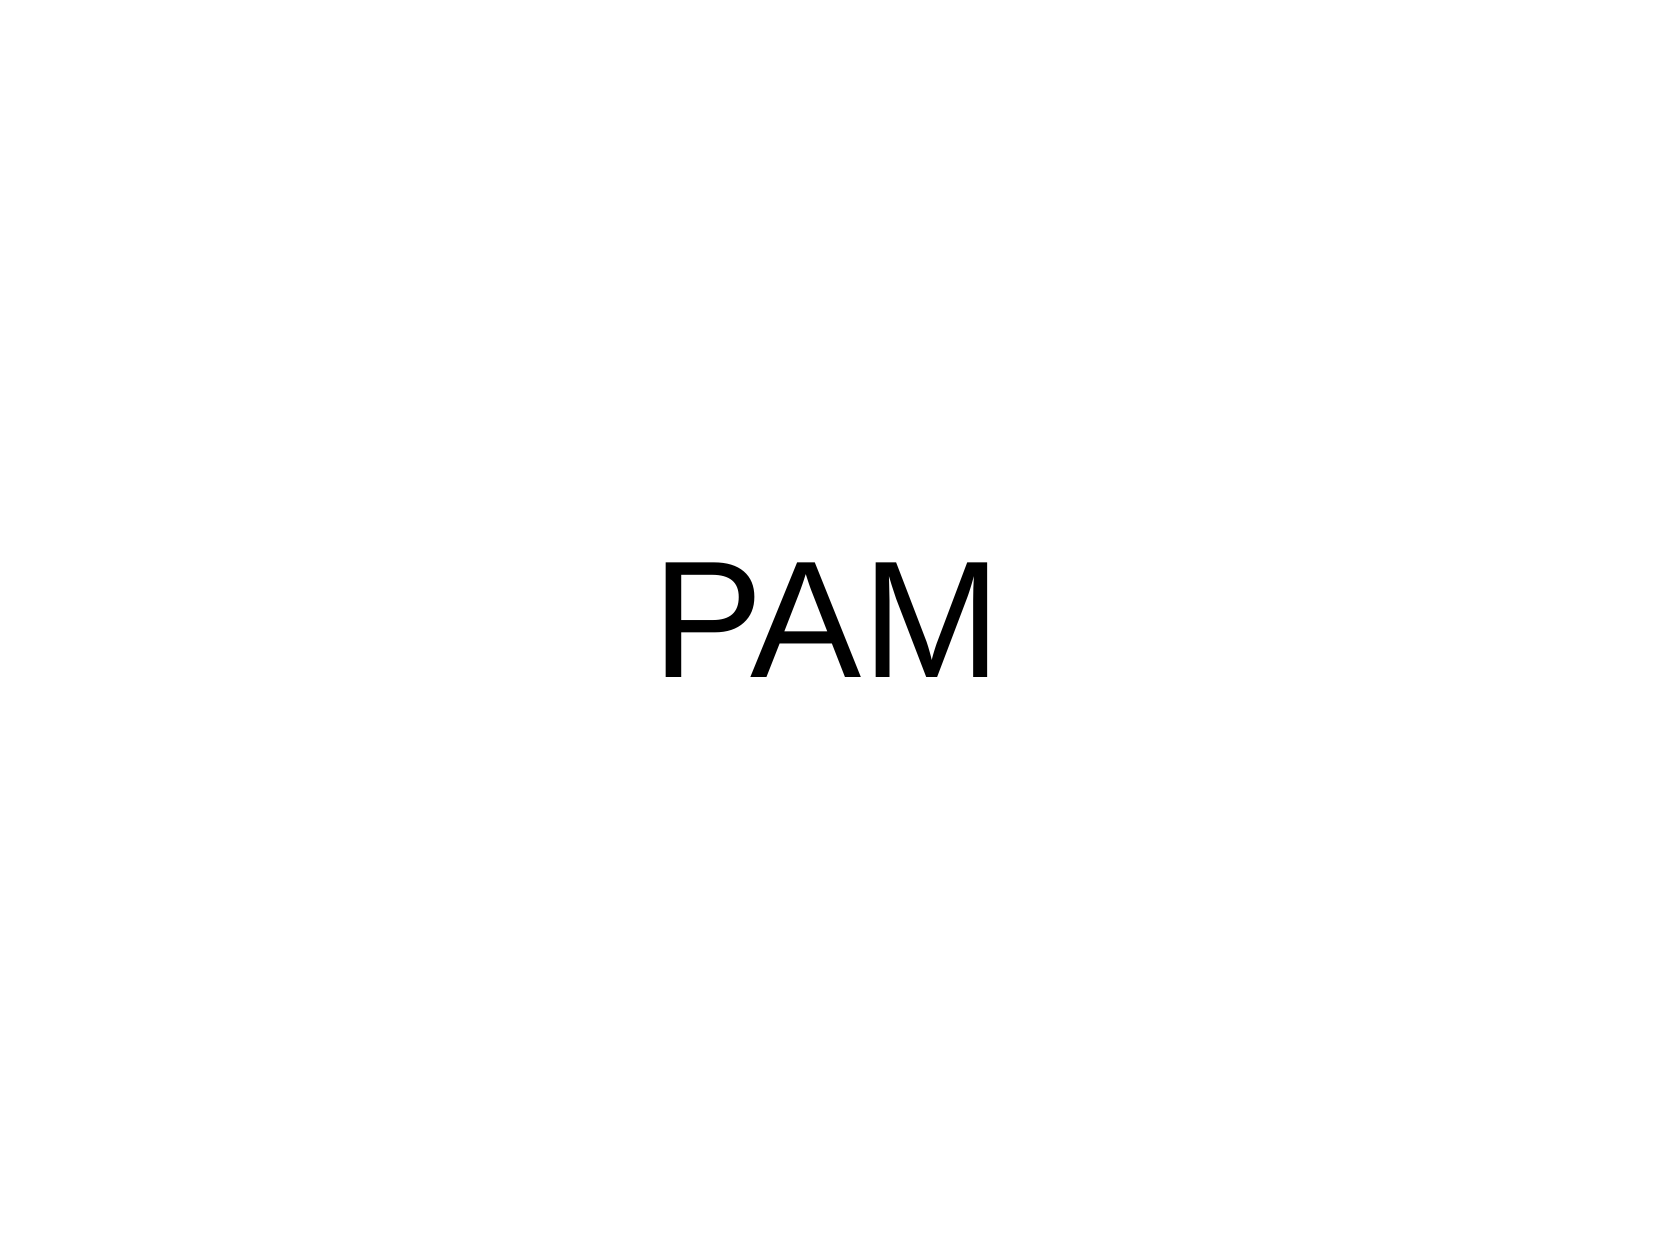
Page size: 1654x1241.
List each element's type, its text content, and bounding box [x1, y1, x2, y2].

title PAM [0, 516, 1654, 724]
